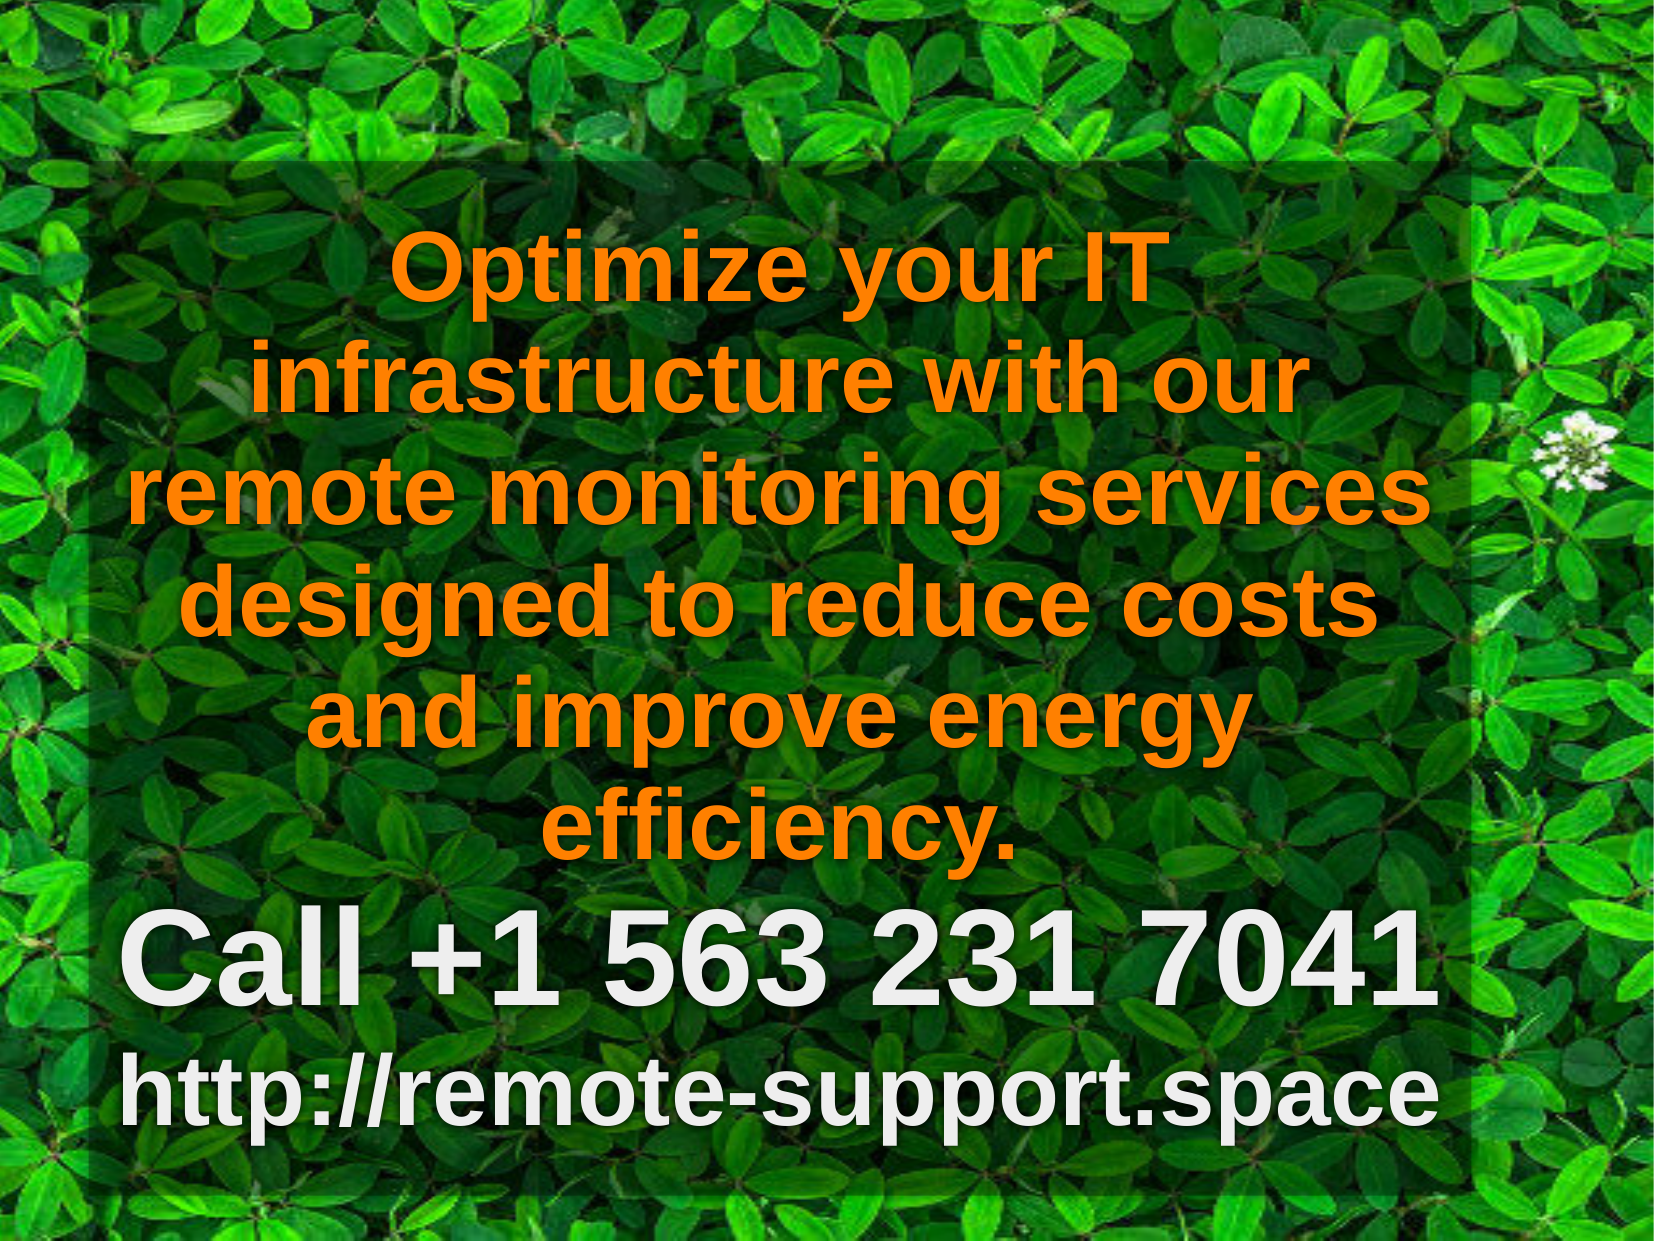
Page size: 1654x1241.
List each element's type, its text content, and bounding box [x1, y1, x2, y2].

text_box Optimize your IT infrastructure with our remote monitoring services designed to reduce costs and improve energy efficiency. Call +1 563 231 7041 http://remote-support.space [88, 161, 1472, 1196]
picture [0, 0, 1654, 1241]
